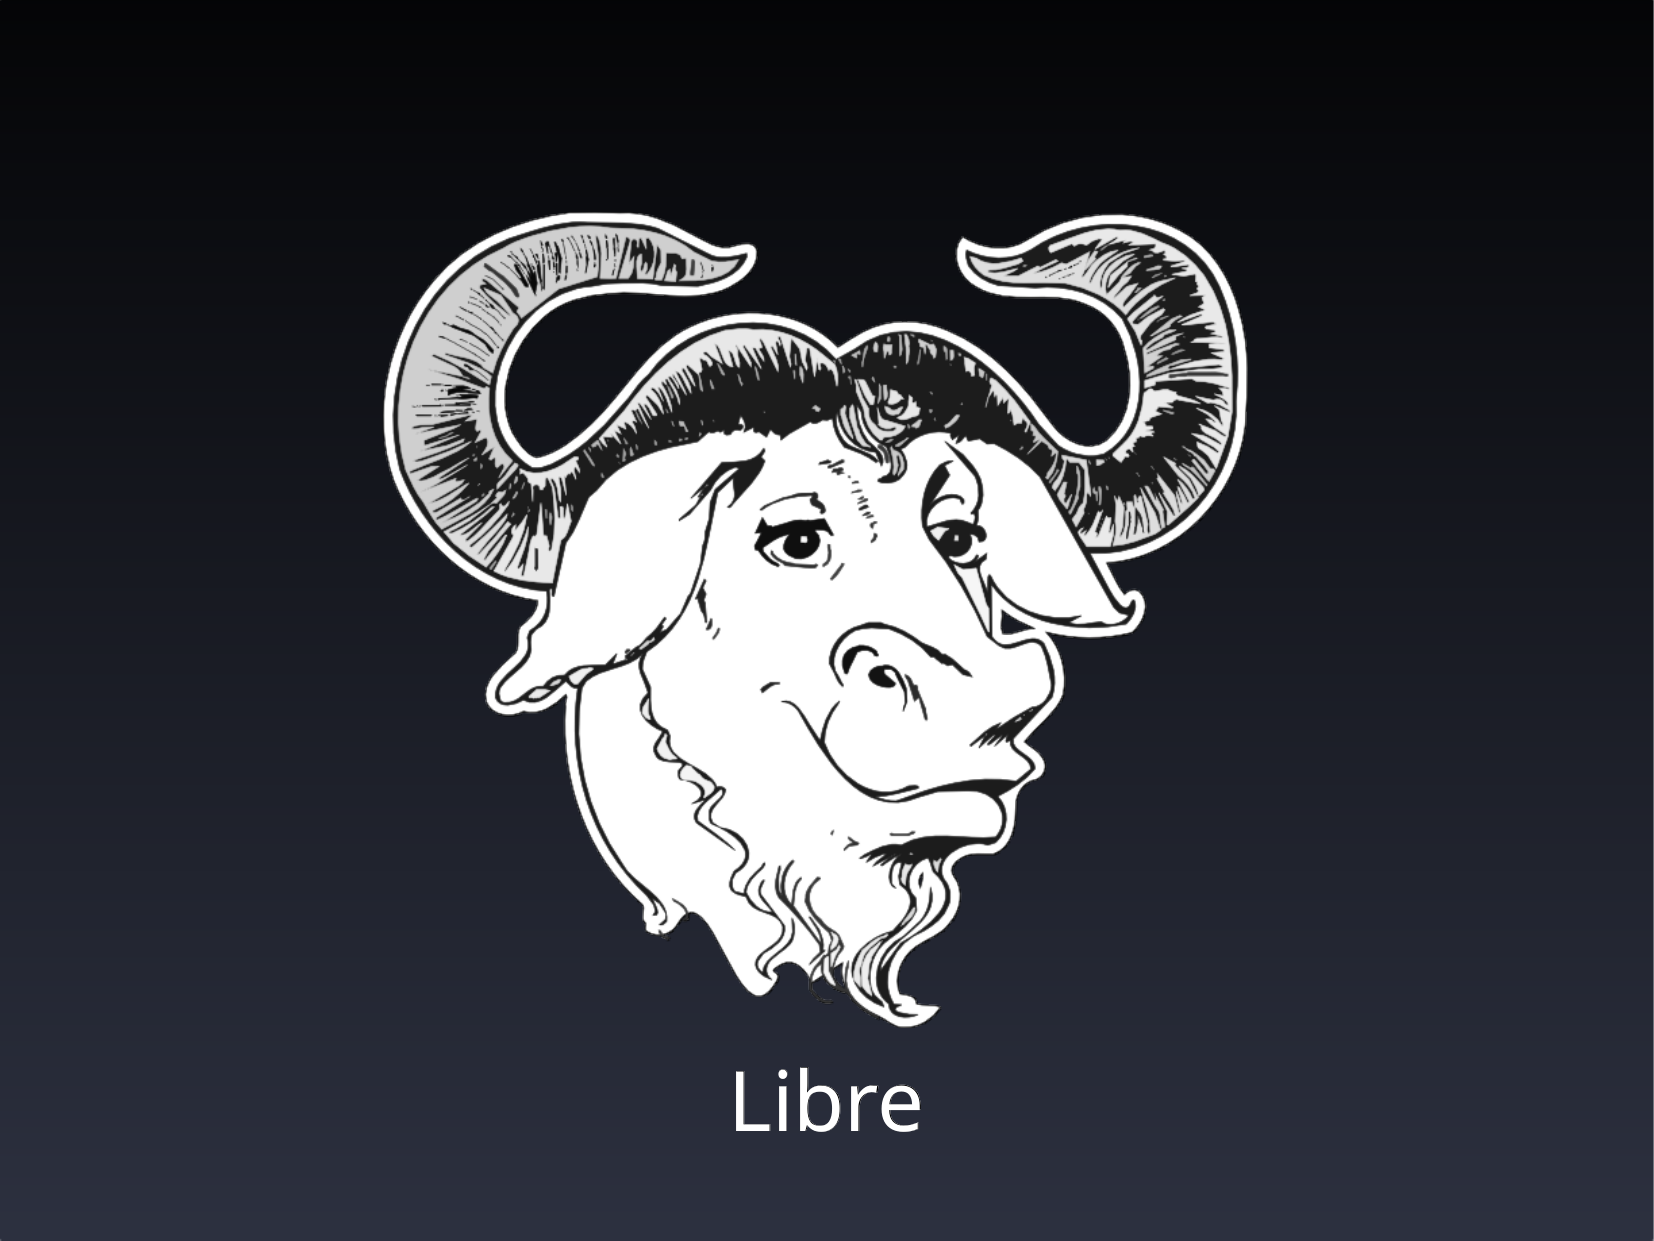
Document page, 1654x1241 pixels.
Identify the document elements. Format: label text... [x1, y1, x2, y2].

picture [0, 0, 1654, 1241]
text_box Libre [206, 1034, 1447, 1145]
